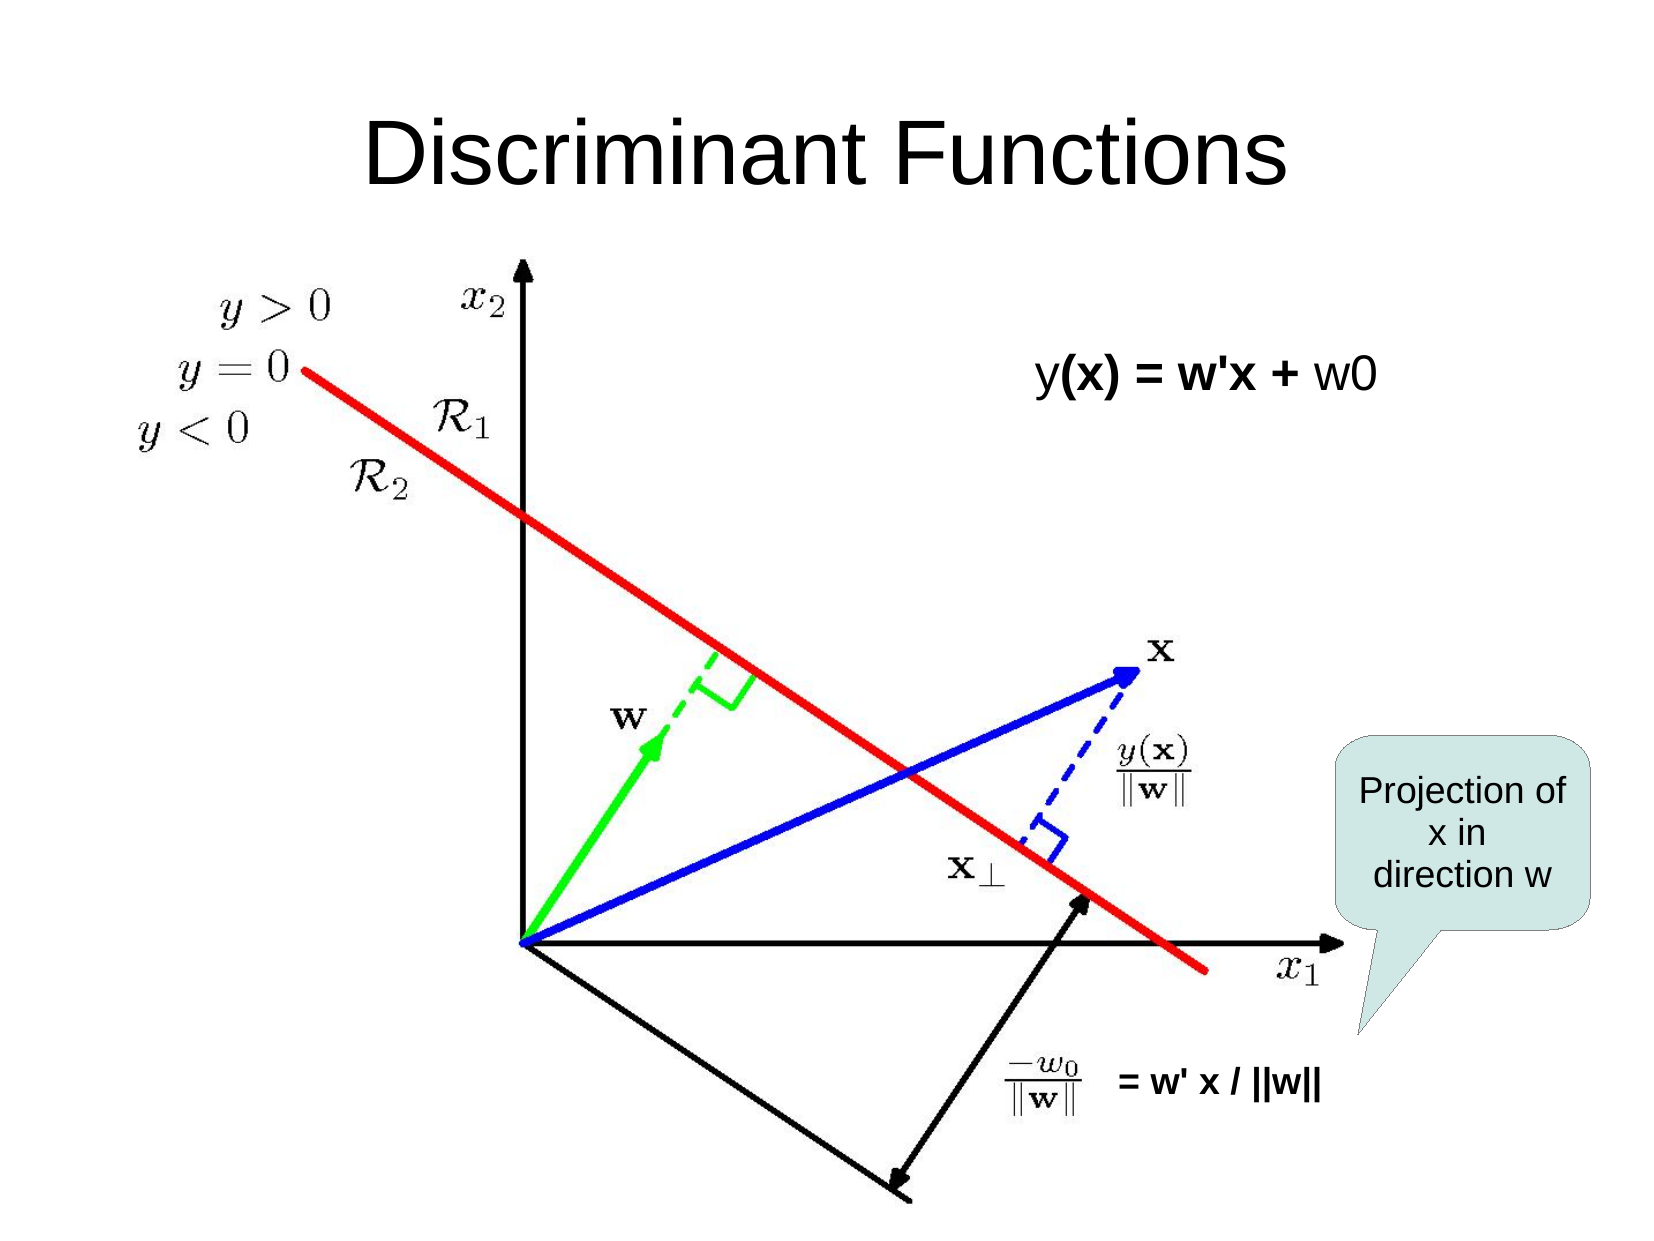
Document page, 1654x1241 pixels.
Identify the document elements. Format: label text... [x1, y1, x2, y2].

text_box = w' x / ||w|| [1103, 1053, 1338, 1111]
text_box y(x) = w'x + w0 [1020, 337, 1393, 409]
text_box Projection of x in direction w [1335, 735, 1591, 1035]
title Discriminant Functions [82, 49, 1571, 257]
picture [129, 256, 1345, 1213]
